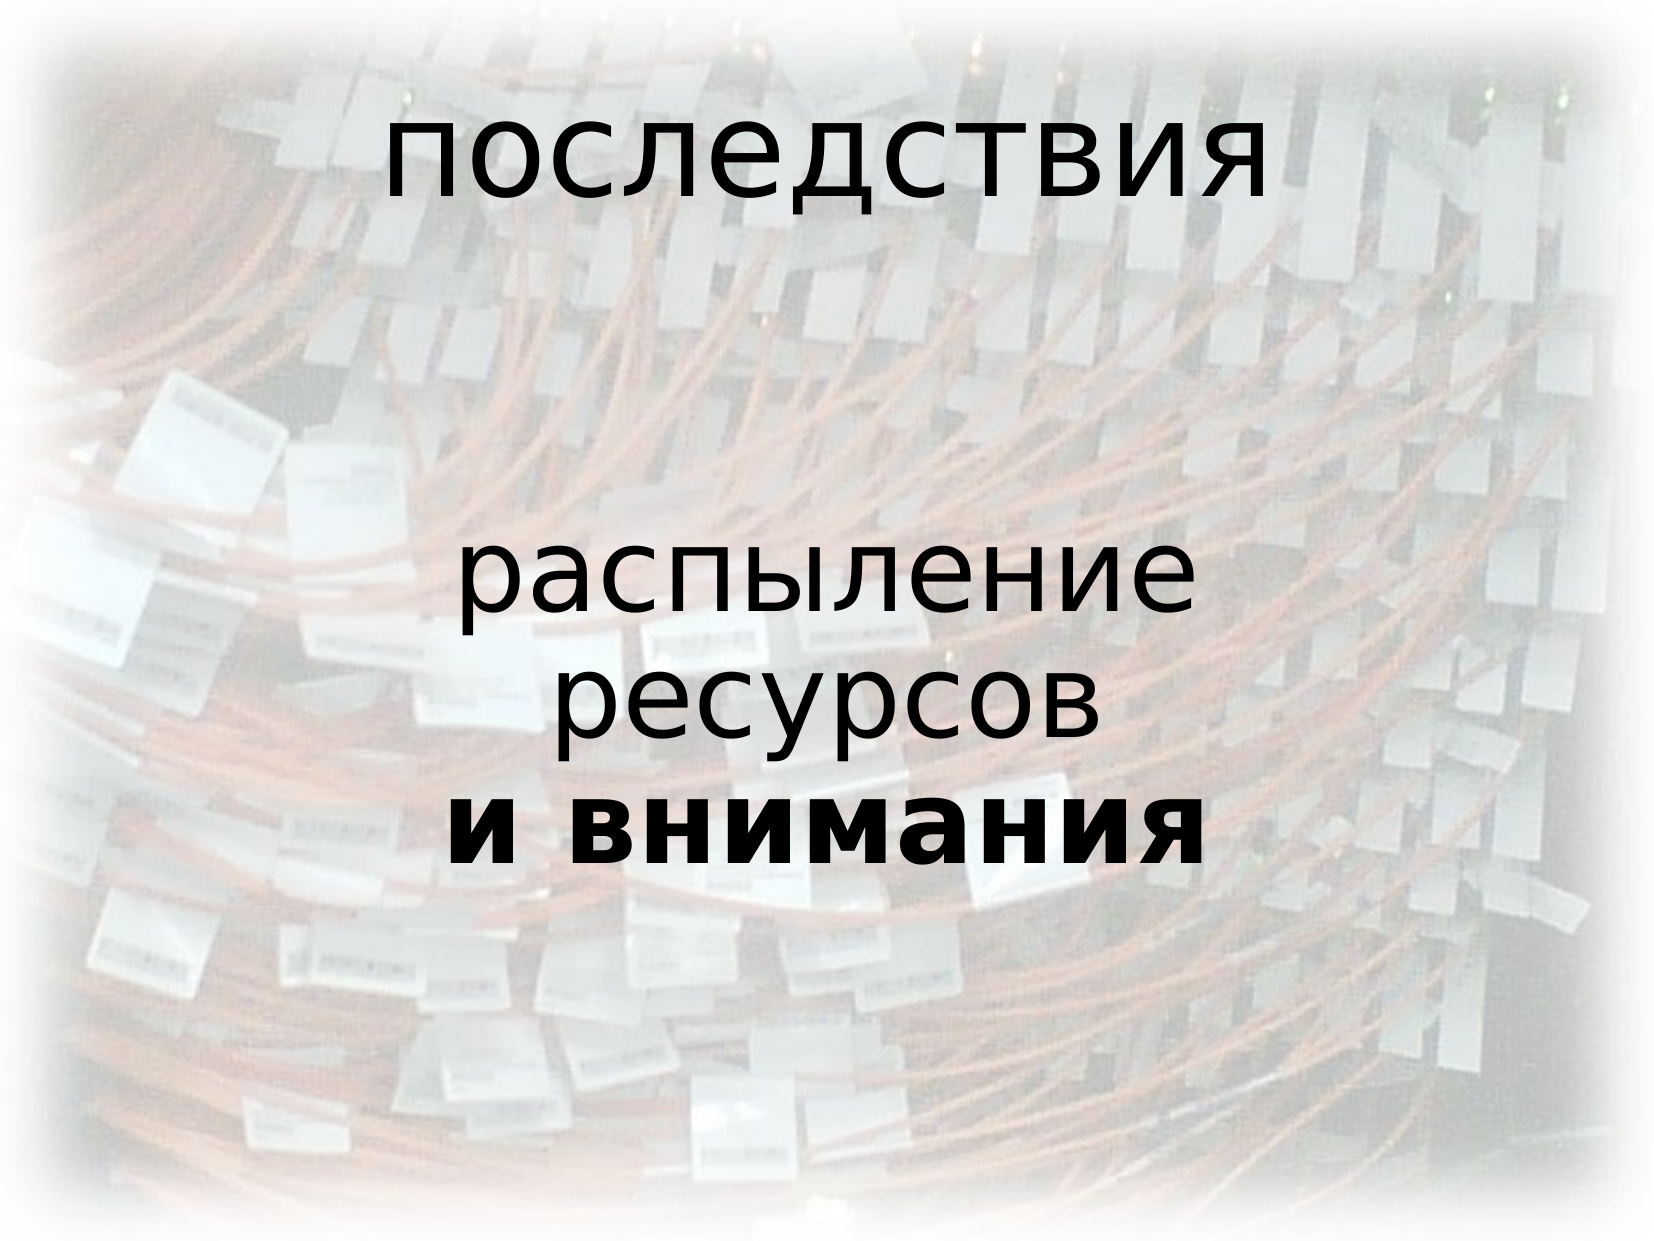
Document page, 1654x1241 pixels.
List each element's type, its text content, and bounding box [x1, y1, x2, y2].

title последствия [82, 49, 1571, 257]
subtitle распыление ресурсов и внимания [82, 290, 1571, 1109]
picture [0, 0, 1654, 1241]
